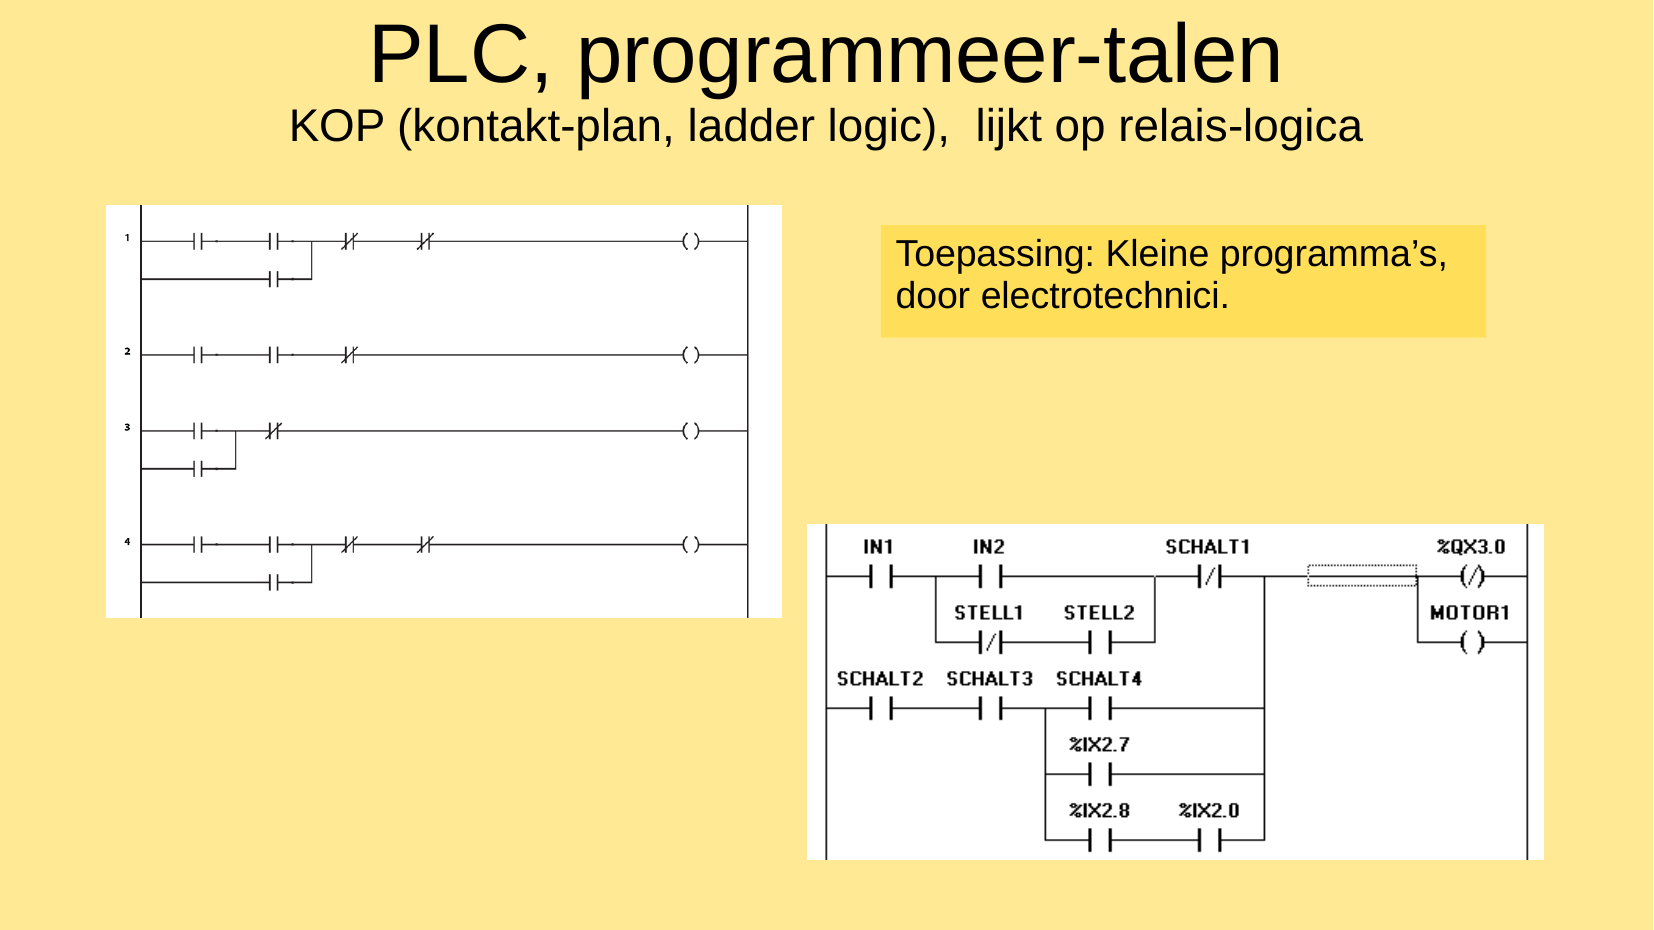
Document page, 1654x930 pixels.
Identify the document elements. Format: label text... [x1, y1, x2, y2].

picture [106, 205, 782, 618]
picture [807, 524, 1544, 860]
text_box Toepassing: Kleine programma’s, door electrotechnici. [880, 225, 1487, 338]
title PLC, programmeer-talen KOP (kontakt-plan, ladder logic), lijkt op relais-logica [82, 1, 1571, 157]
